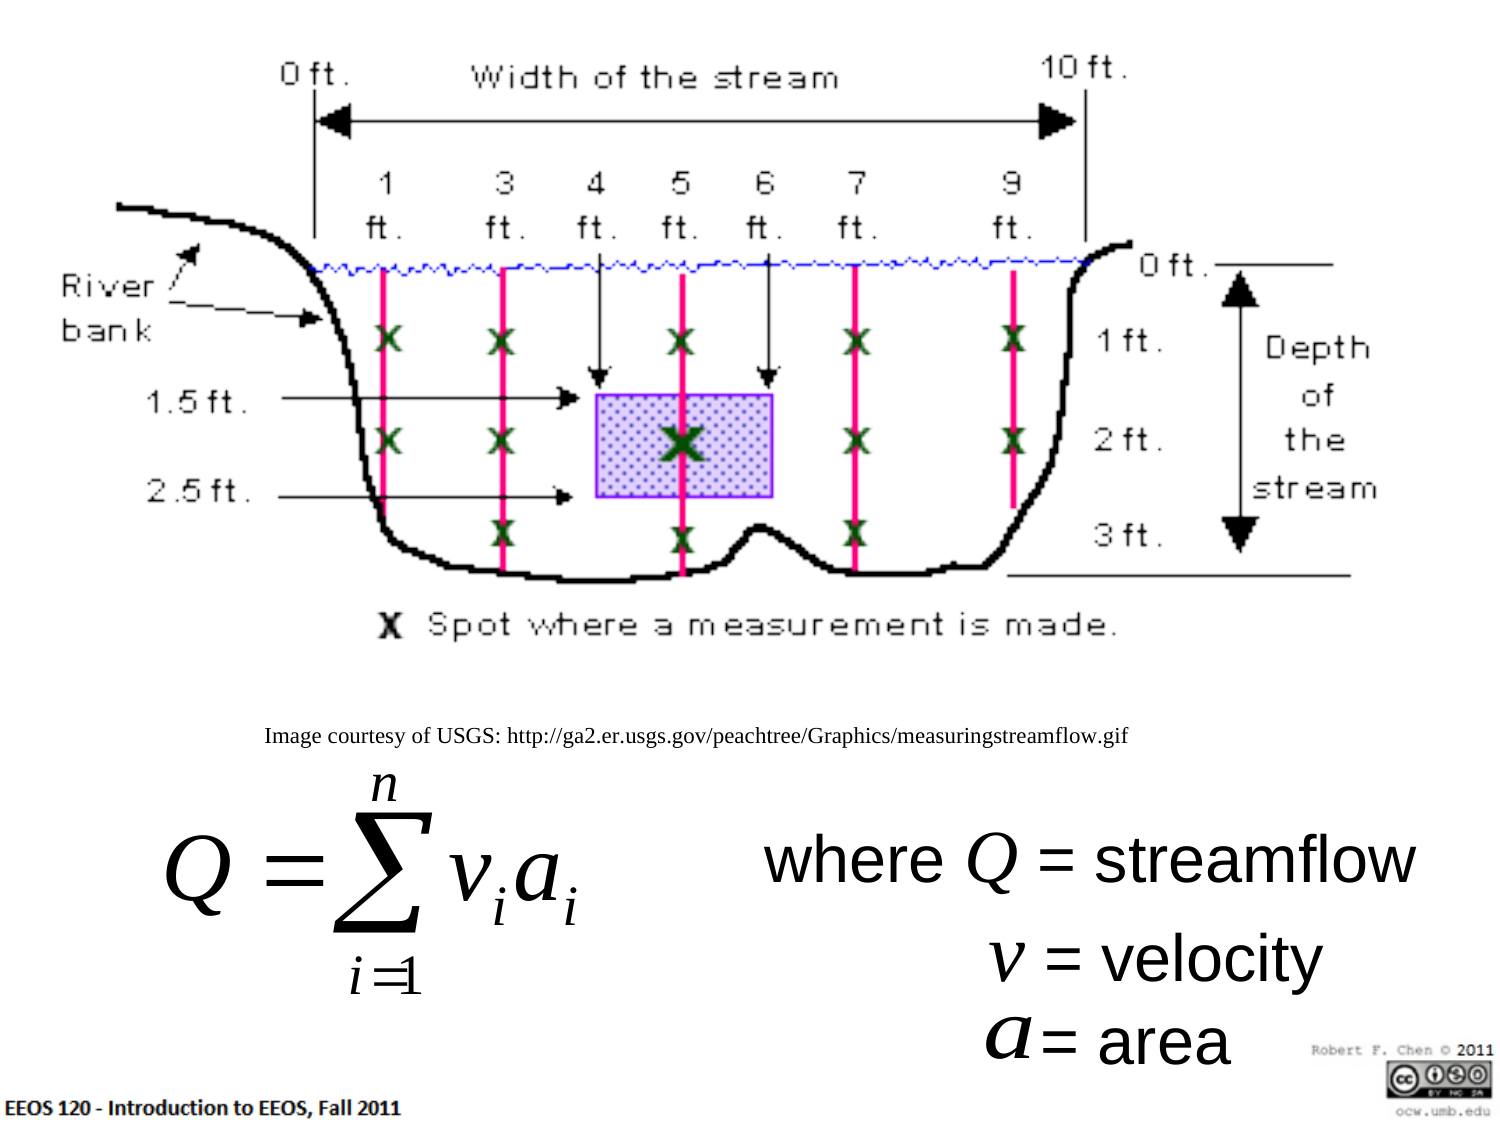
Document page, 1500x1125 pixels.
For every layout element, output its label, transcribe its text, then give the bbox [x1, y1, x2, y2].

picture [50, 50, 1388, 654]
picture [0, 1090, 406, 1125]
text_box where Q = streamflow v = velocity = area [749, 800, 1451, 1086]
picture [1304, 1037, 1500, 1125]
chart [969, 999, 1058, 1073]
text_box [150, 737, 608, 1016]
text_box Image courtesy of USGS: http://ga2.er.usgs.gov/peachtree/Graphics/measuringstreamflow.gif [249, 712, 1146, 756]
